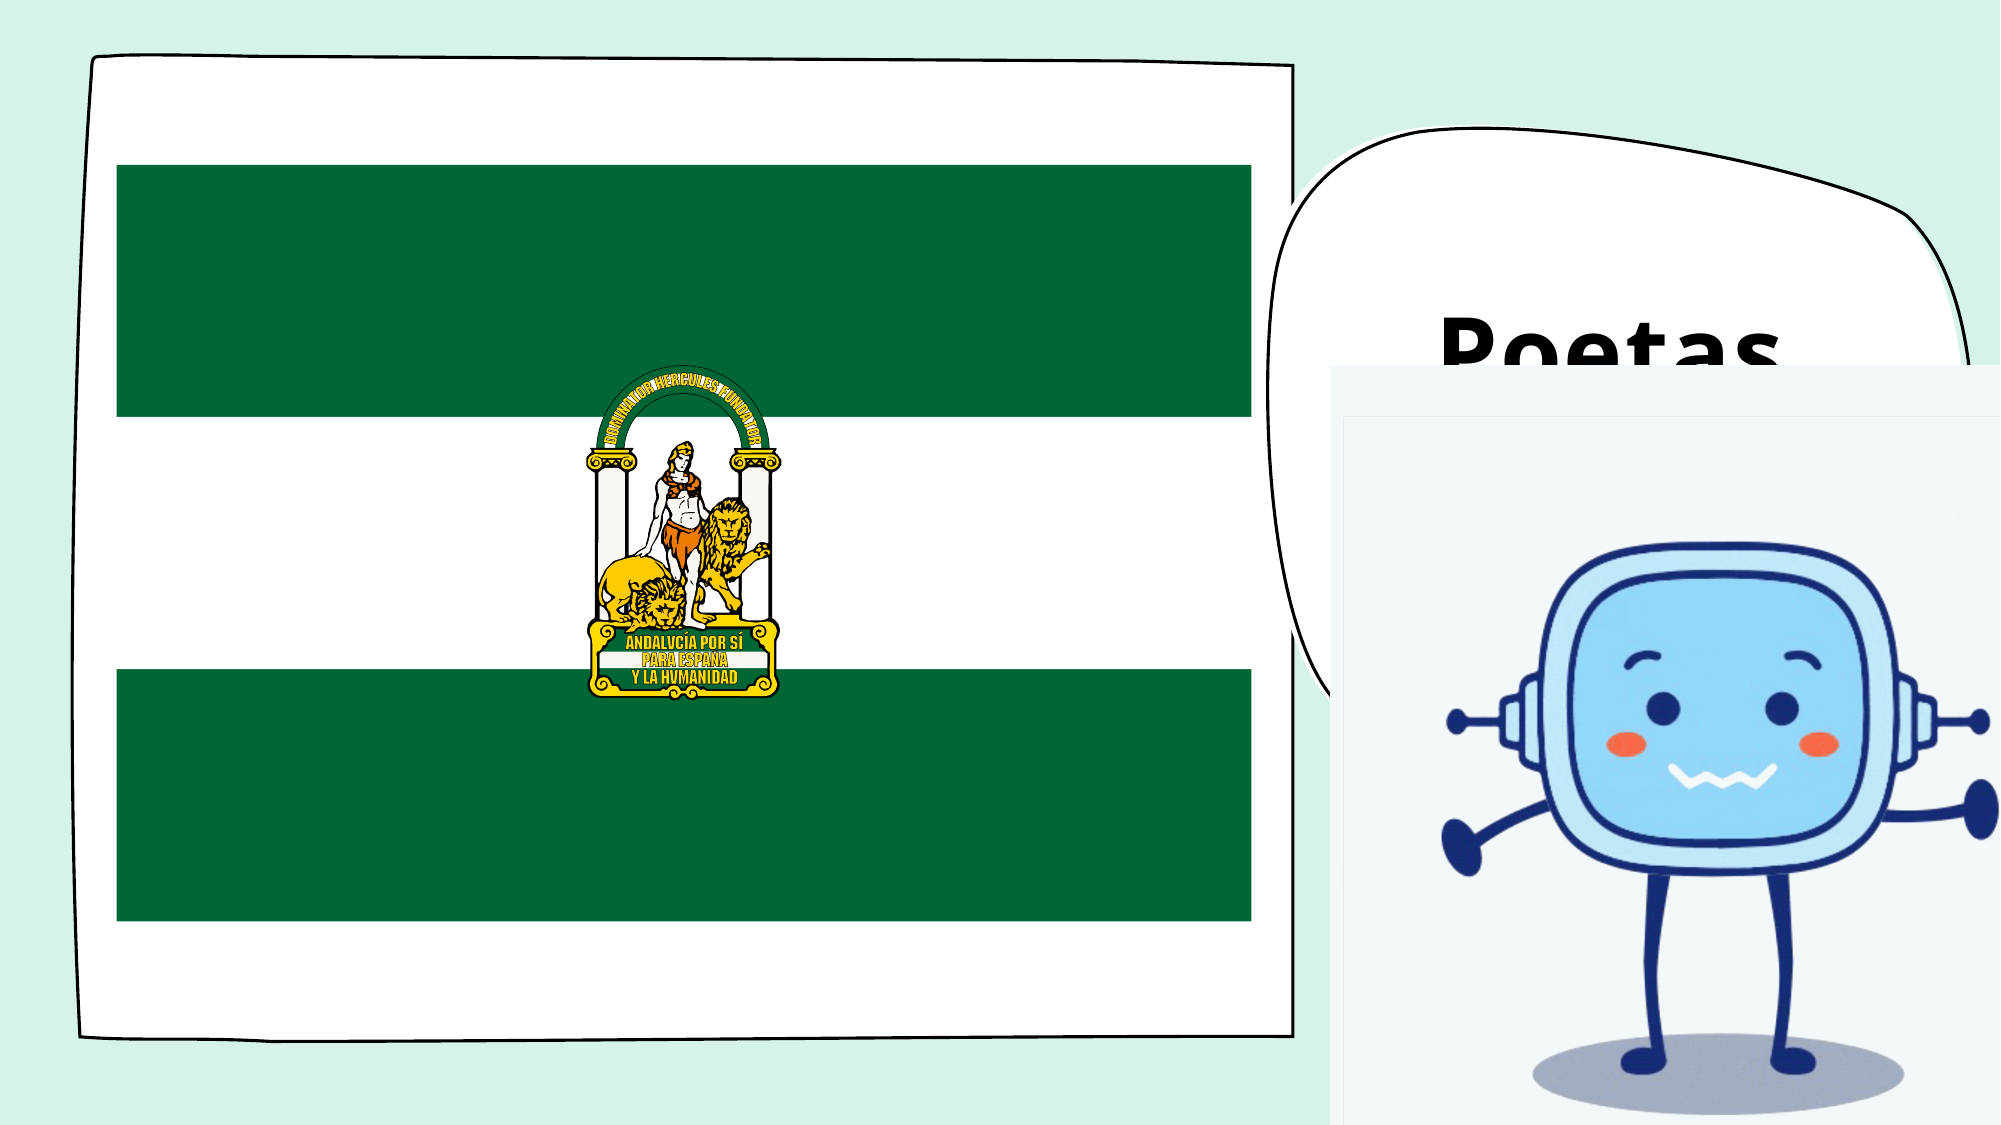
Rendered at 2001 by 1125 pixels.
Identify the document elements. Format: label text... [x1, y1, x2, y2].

picture [1330, 365, 2000, 1125]
title Poetas andaluces [1337, 230, 1884, 365]
text_box [1270, 130, 1967, 690]
picture [116, 164, 1252, 922]
text_box [0, 0, 2000, 1125]
